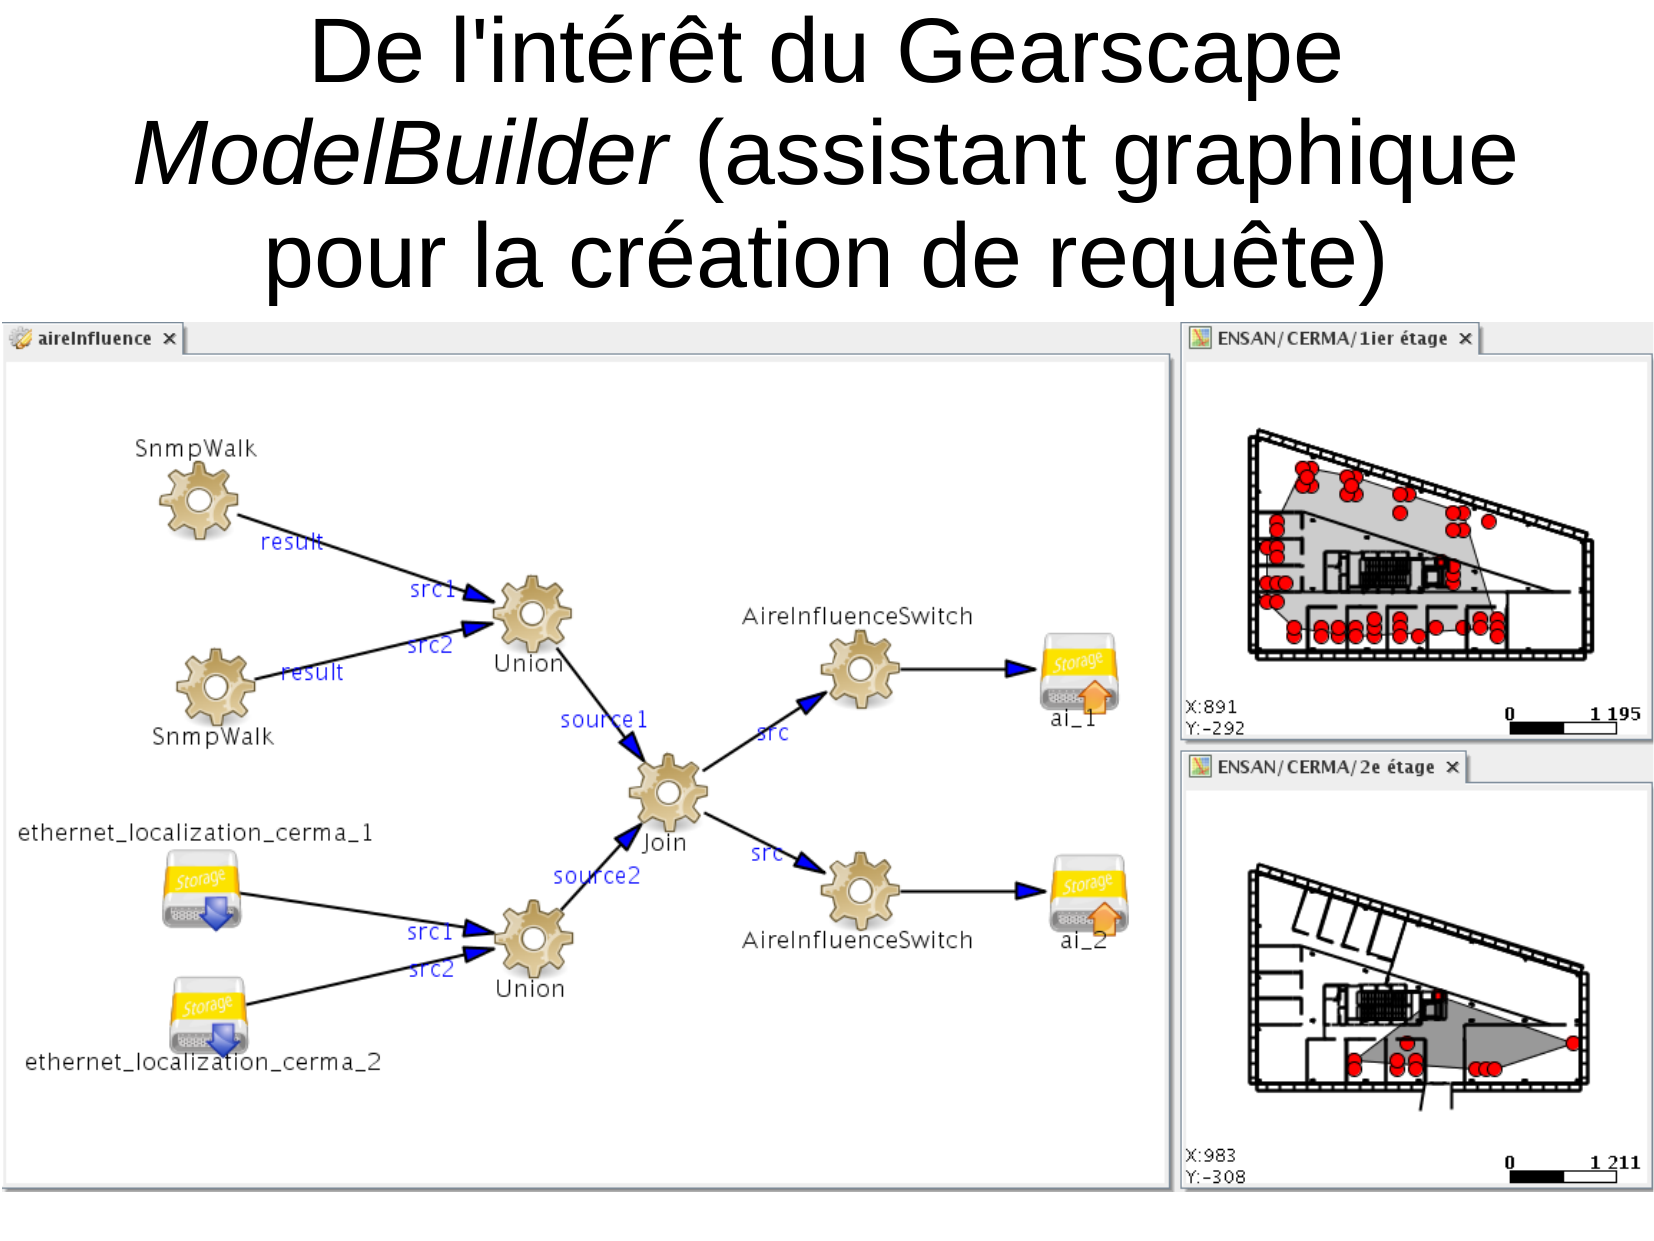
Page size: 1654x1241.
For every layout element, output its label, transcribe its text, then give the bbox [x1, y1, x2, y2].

title De l'intérêt du Gearscape ModelBuilder (assistant graphique pour la création de requête) [82, 0, 1571, 307]
picture [2, 322, 1654, 1192]
